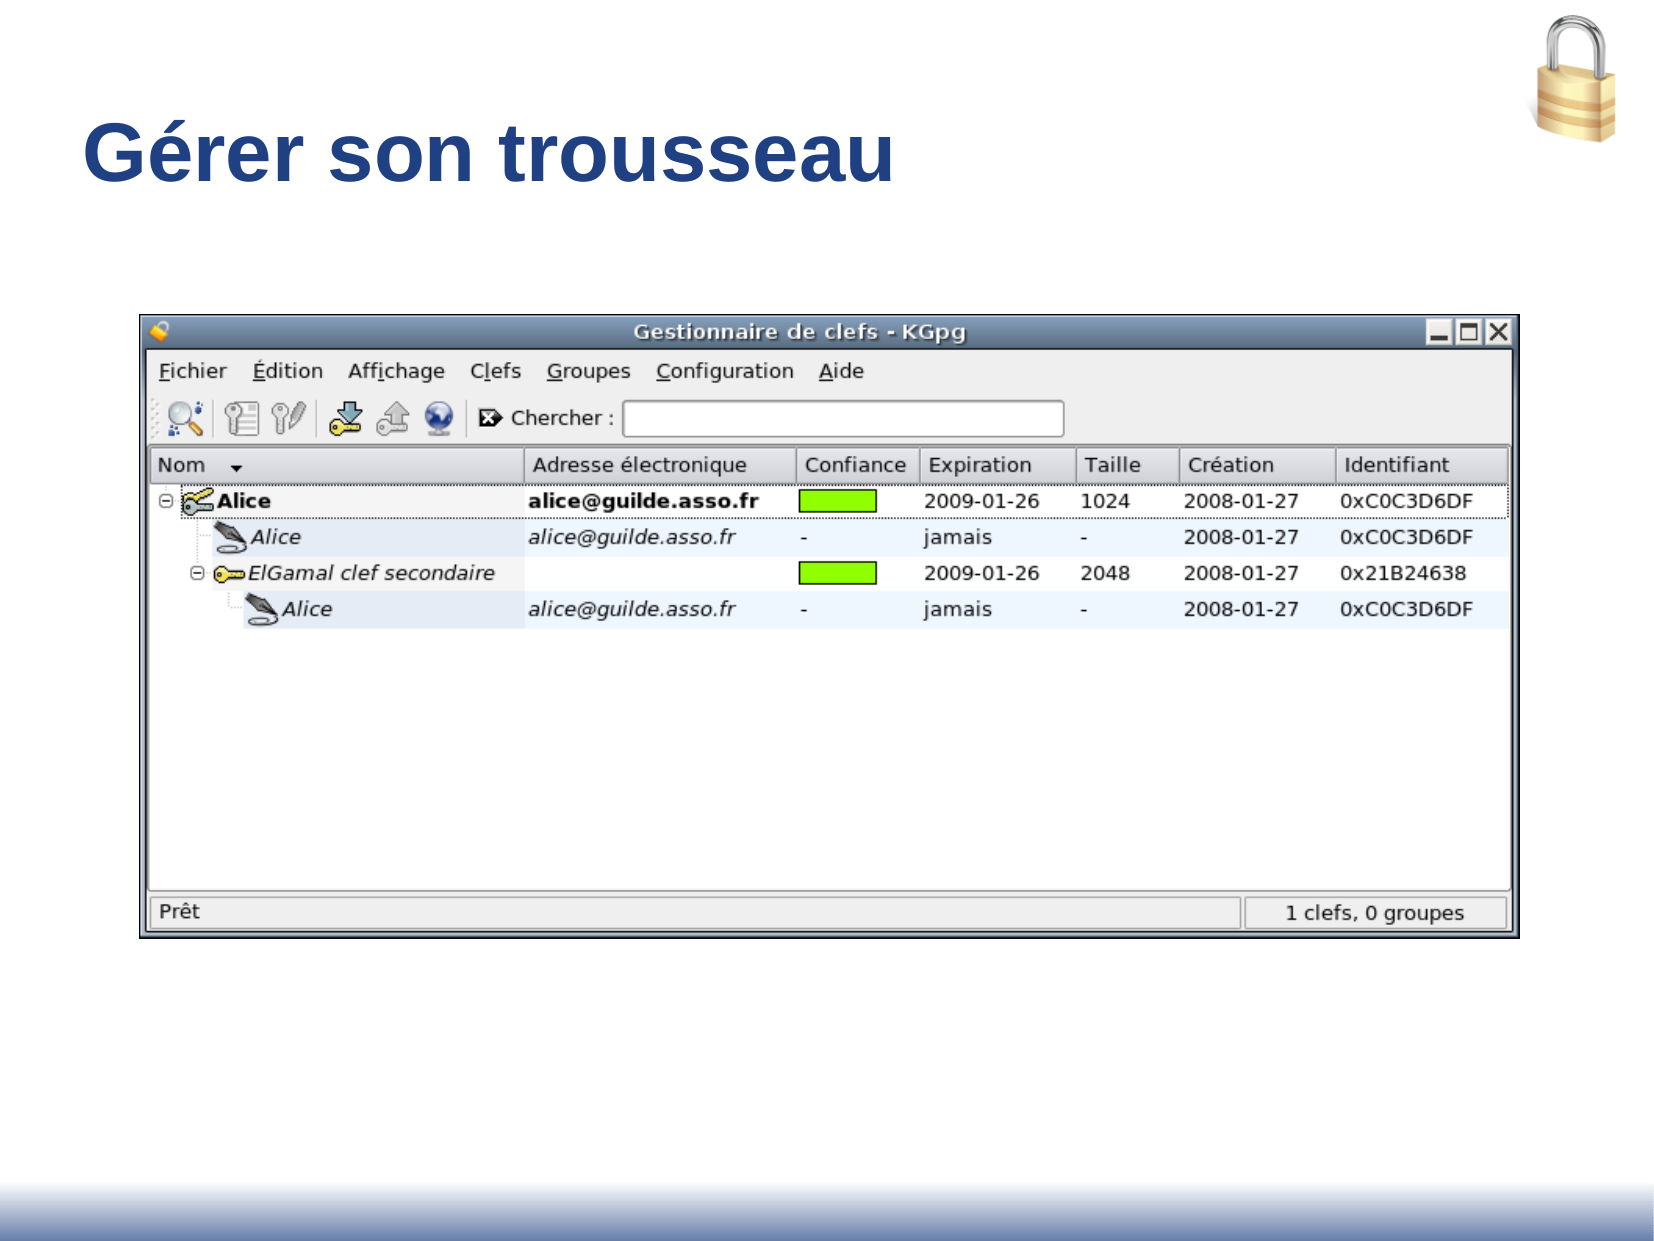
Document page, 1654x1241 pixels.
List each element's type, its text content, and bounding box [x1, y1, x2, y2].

picture [1505, 11, 1642, 148]
title Gérer son trousseau [82, 56, 1571, 250]
picture [139, 314, 1520, 939]
